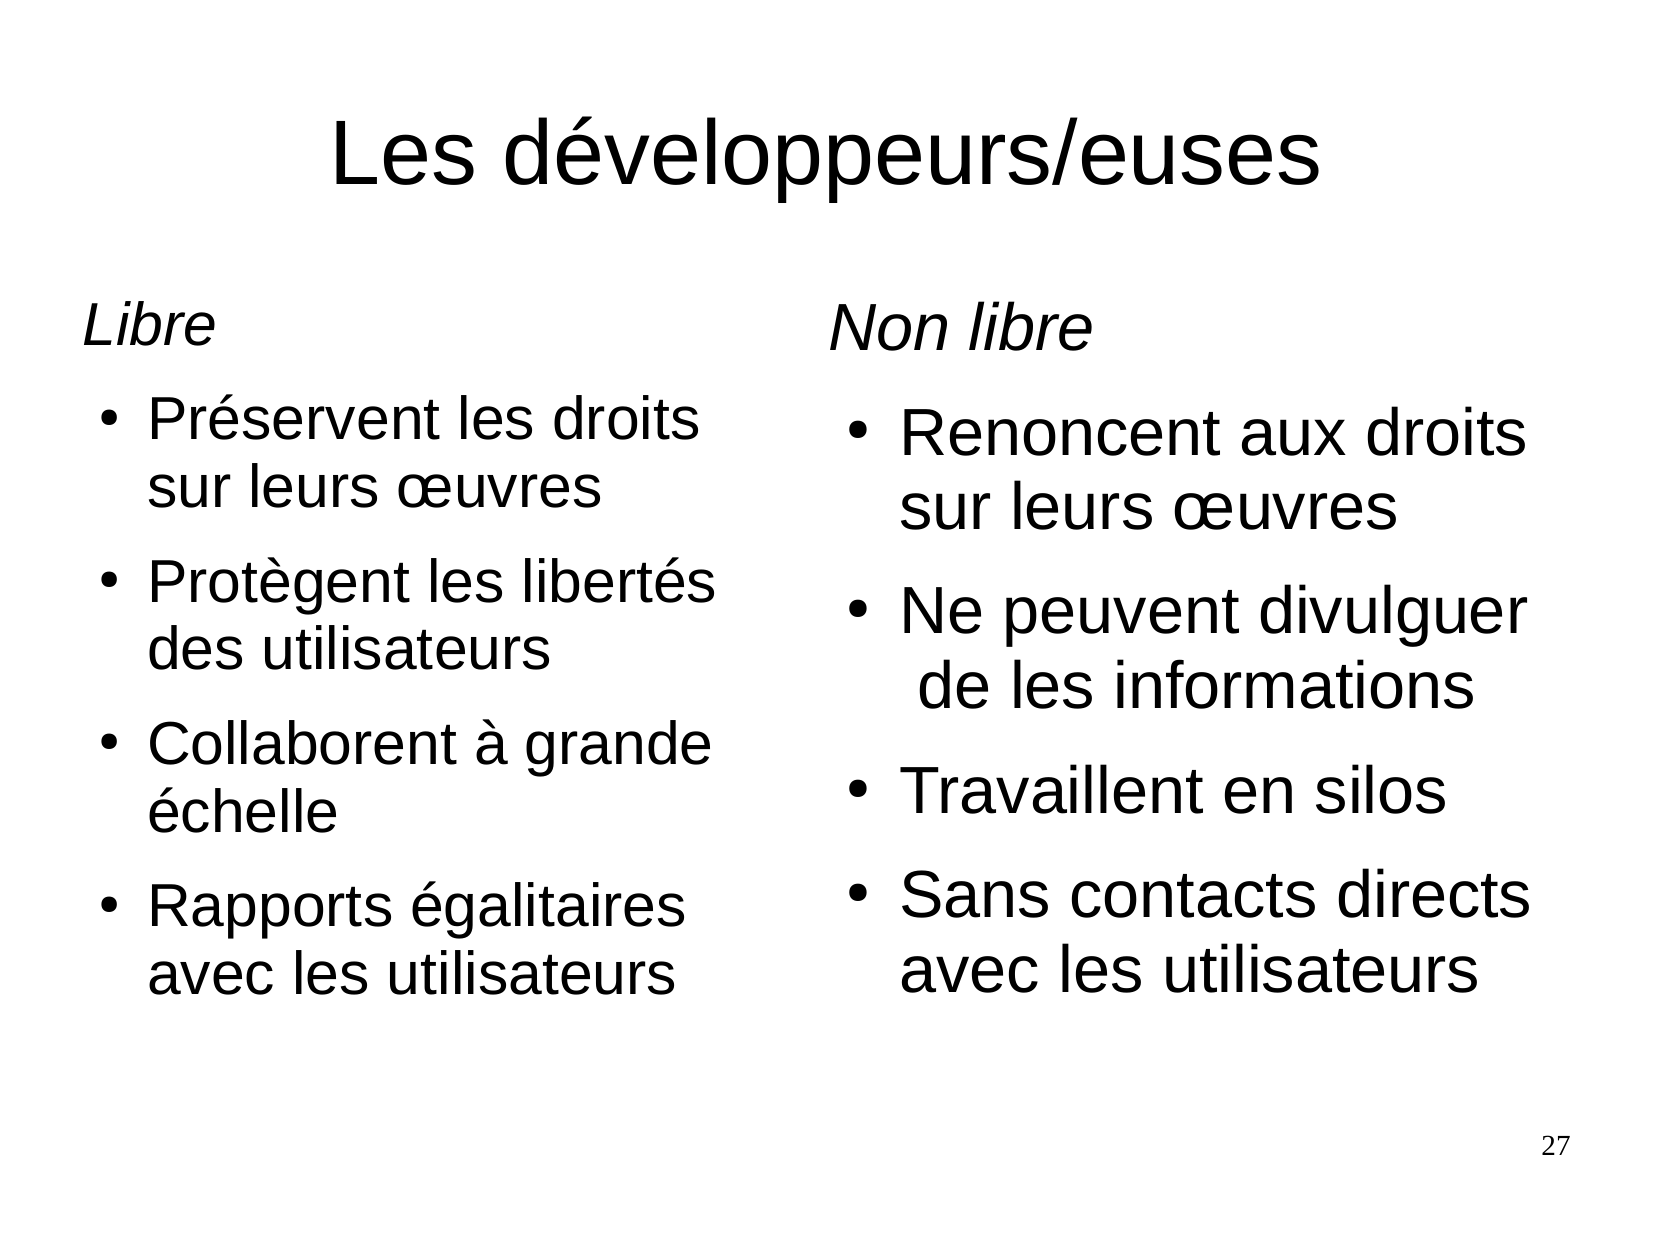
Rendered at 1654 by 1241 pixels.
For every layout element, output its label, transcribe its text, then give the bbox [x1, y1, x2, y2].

list Libre Préservent les droits sur leurs œuvres Protègent les libertés des utilisateurs Collaborent à grande échelle Rapports égalitaires avec les utilisateurs [82, 290, 793, 1010]
title Les développeurs/euses [82, 49, 1571, 257]
list Non libre Renoncent aux droits sur leurs œuvres Ne peuvent divulguer de les informations Travaillent en silos Sans contacts directs avec les utilisateurs [828, 290, 1539, 1010]
